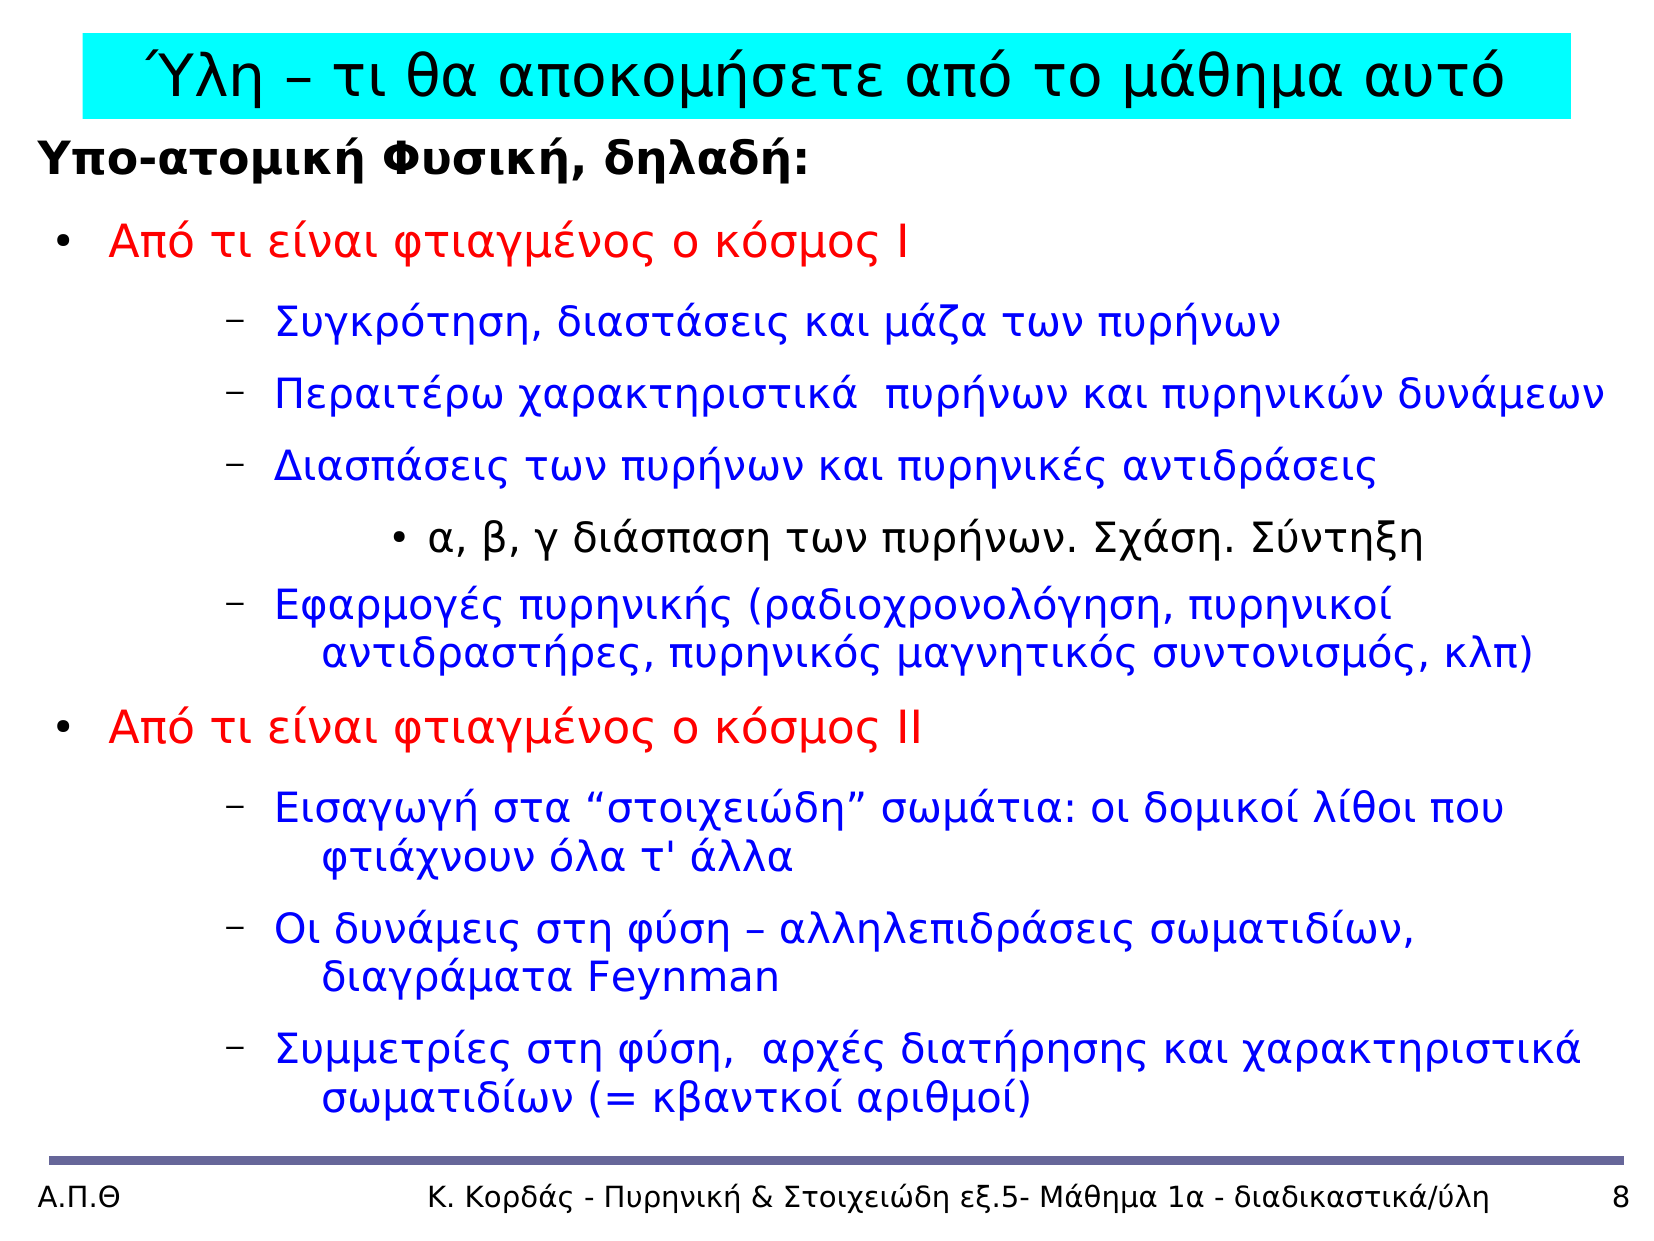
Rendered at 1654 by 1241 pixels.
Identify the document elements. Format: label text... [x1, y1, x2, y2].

list Υπο-ατομική Φυσική, δηλαδή: Από τι είναι φτιαγμένος ο κόσμος Ι Συγκρότηση, διαστάσεις και μάζα των πυρήνων Περαιτέρω χαρακτηριστικά πυρήνων και πυρηνικών δυνάμεων Διασπάσεις των πυρήνων και πυρηνικές αντιδράσεις α, β, γ διάσπαση των πυρήνων. Σχάση. Σύντηξη Εφαρμογές πυρηνικής (ραδιοχρονολόγηση, πυρηνικοί αντιδραστήρες, πυρηνικός μαγνητικός συντονισμός, κλπ) Από τι είναι φτιαγμένος ο κόσμος ΙΙ Εισαγωγή στα “στοιχειώδη” σωμάτια: οι δομικοί λίθοι που φτιάχνουν όλα τ' άλλα Οι δυνάμεις στη φύση – αλληλεπιδράσεις σωματιδίων, διαγράματα Feynman Συμμετρίες στη φύση, αρχές διατήρησης και χαρακτηριστικά σωματιδίων (= κβαντκοί αριθμοί) [37, 132, 1613, 1130]
title Ύλη – τι θα αποκομήσετε από το μάθημα αυτό [82, 33, 1571, 119]
